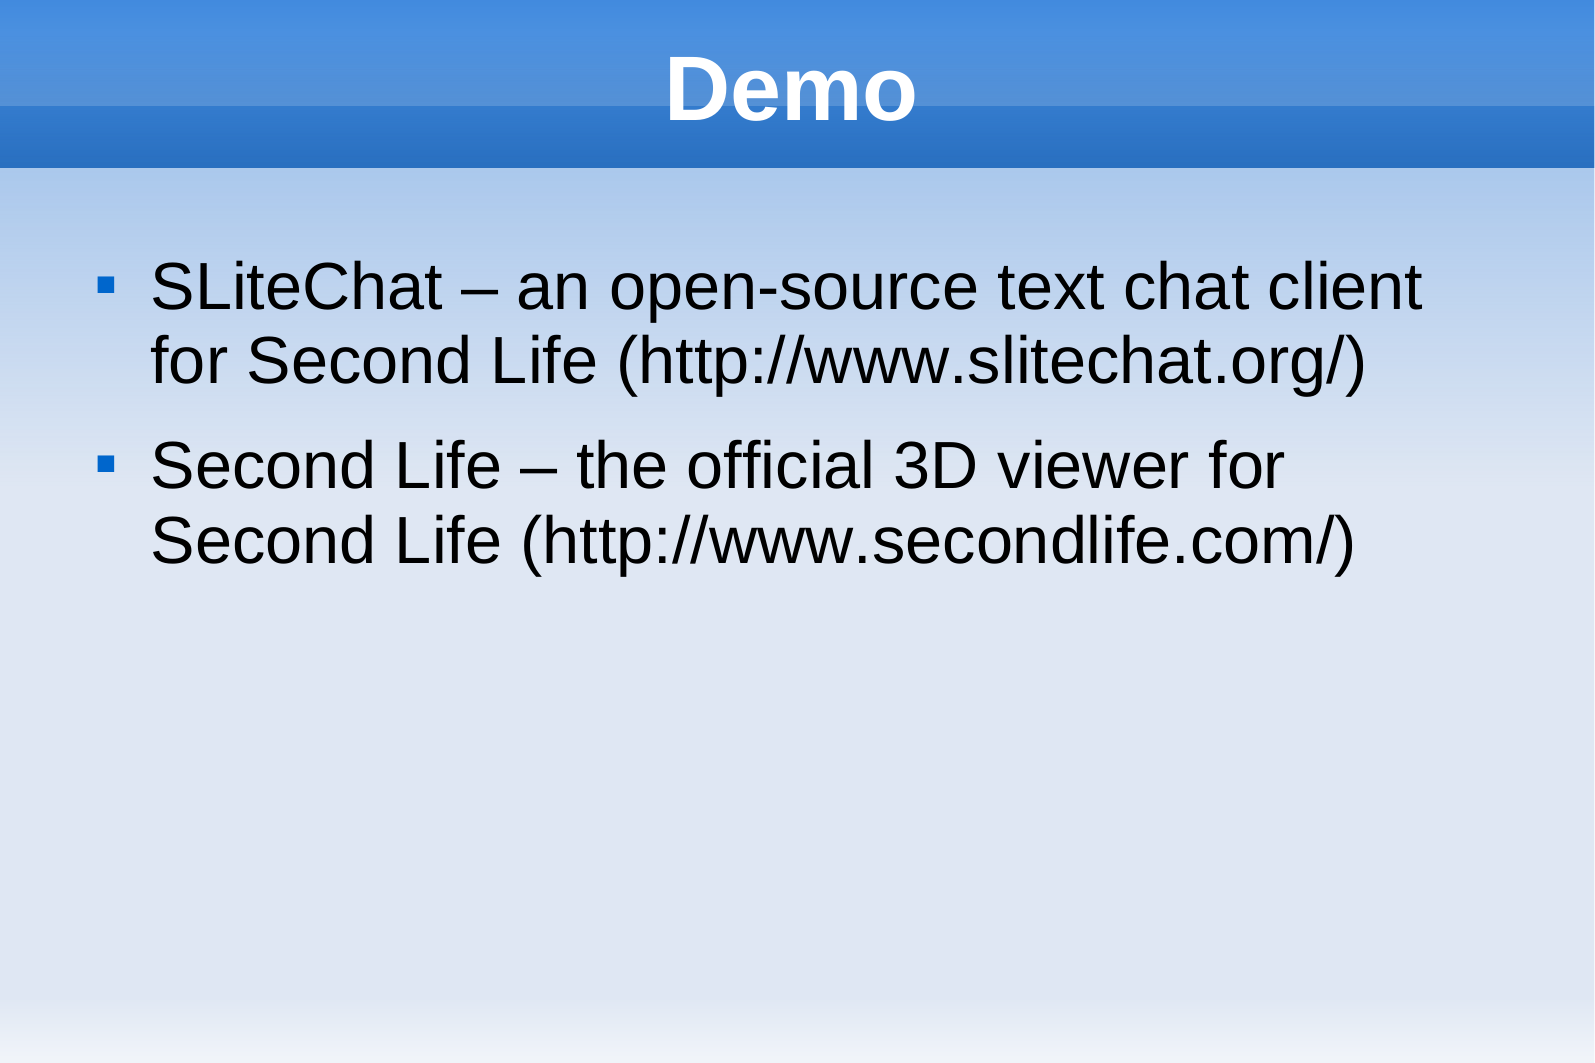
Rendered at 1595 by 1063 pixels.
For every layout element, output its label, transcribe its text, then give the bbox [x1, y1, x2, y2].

title Demo [74, 0, 1510, 178]
list SLiteChat – an open-source text chat client for Second Life (http://www.slitechat.org/) Second Life – the official 3D viewer for Second Life (http://www.secondlife.com/) [79, 248, 1515, 951]
picture [0, 0, 1595, 1063]
